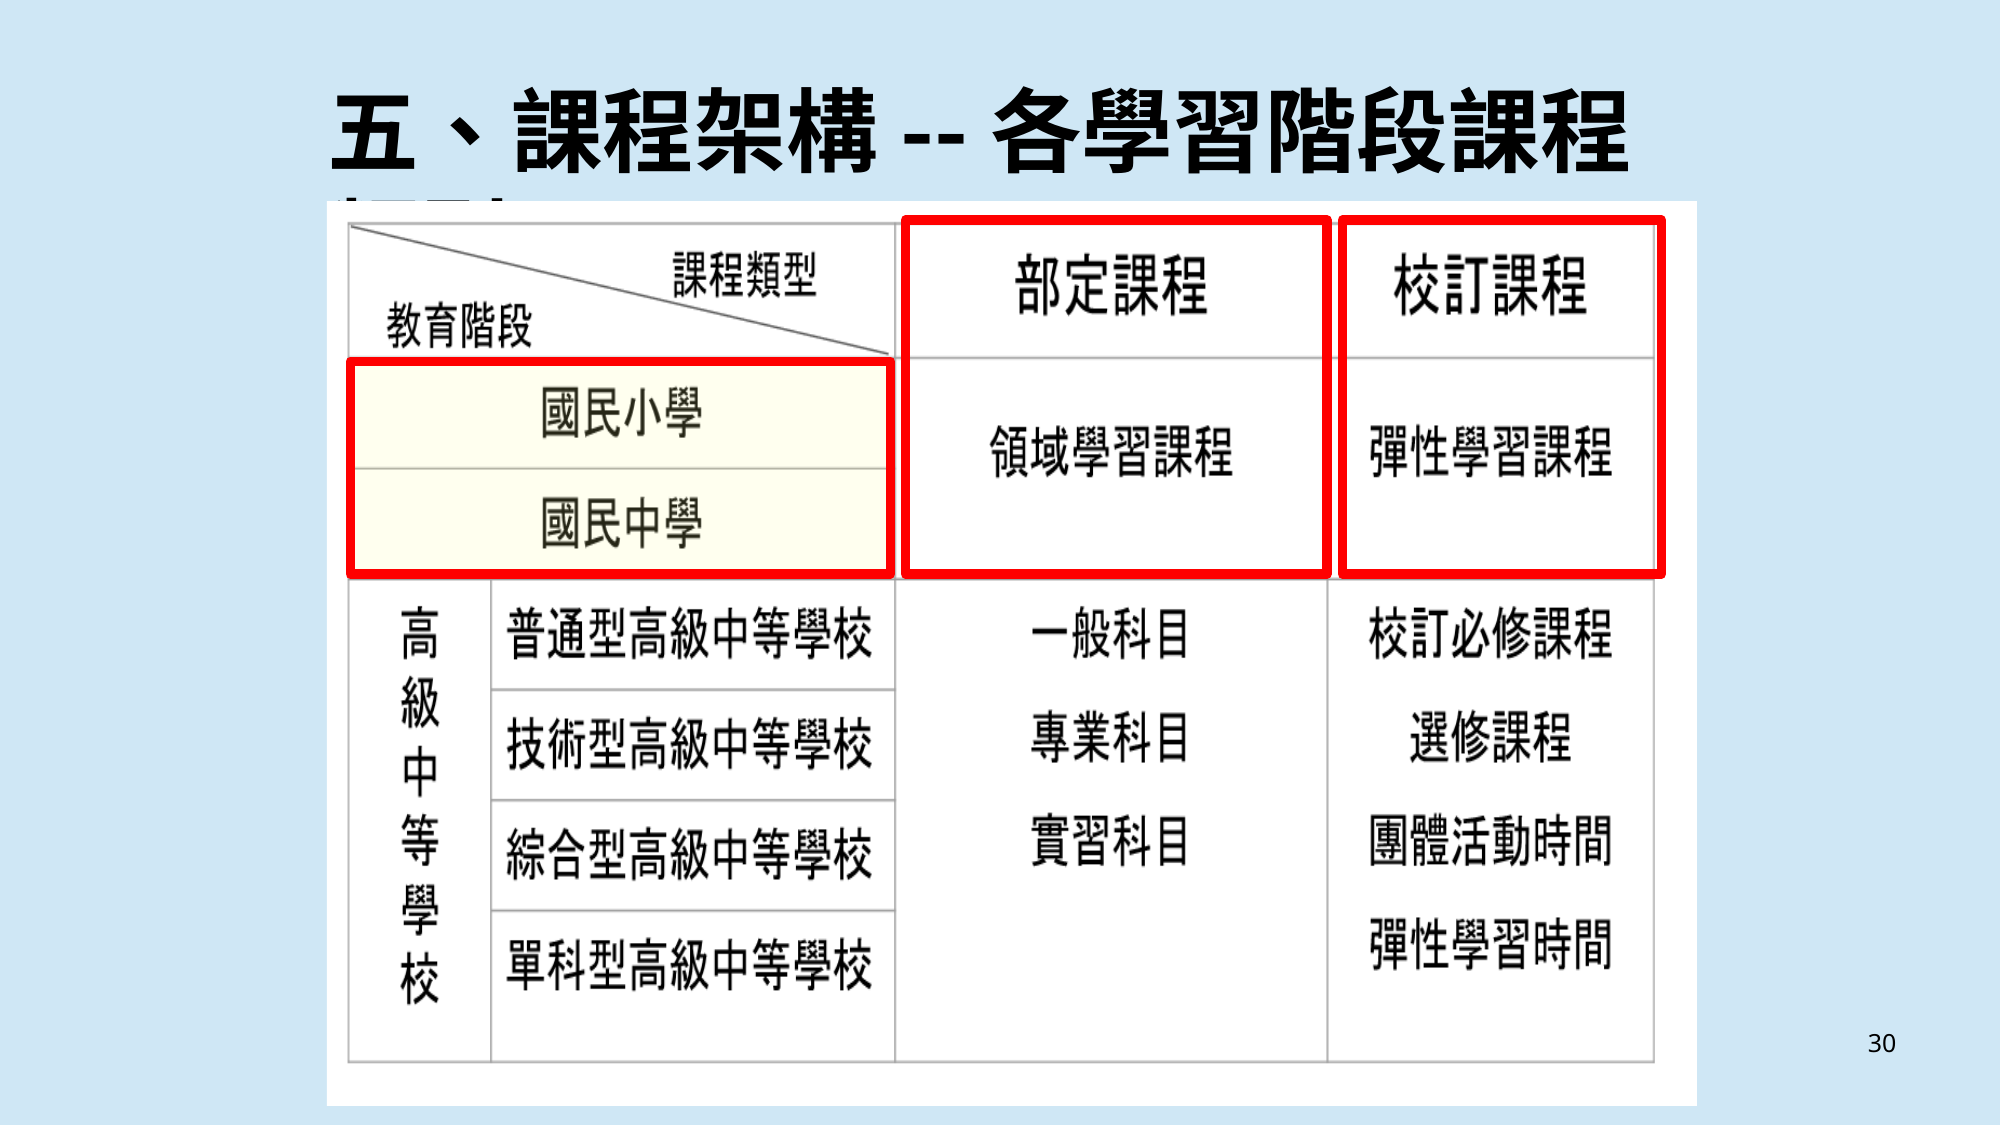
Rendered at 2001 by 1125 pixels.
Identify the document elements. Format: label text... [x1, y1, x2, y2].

title 五、課程架構--各學習階段課程類型 [312, 66, 1711, 192]
slide_number <編號> [1853, 1020, 1974, 1106]
text_box [350, 361, 891, 575]
picture [326, 201, 1697, 1106]
